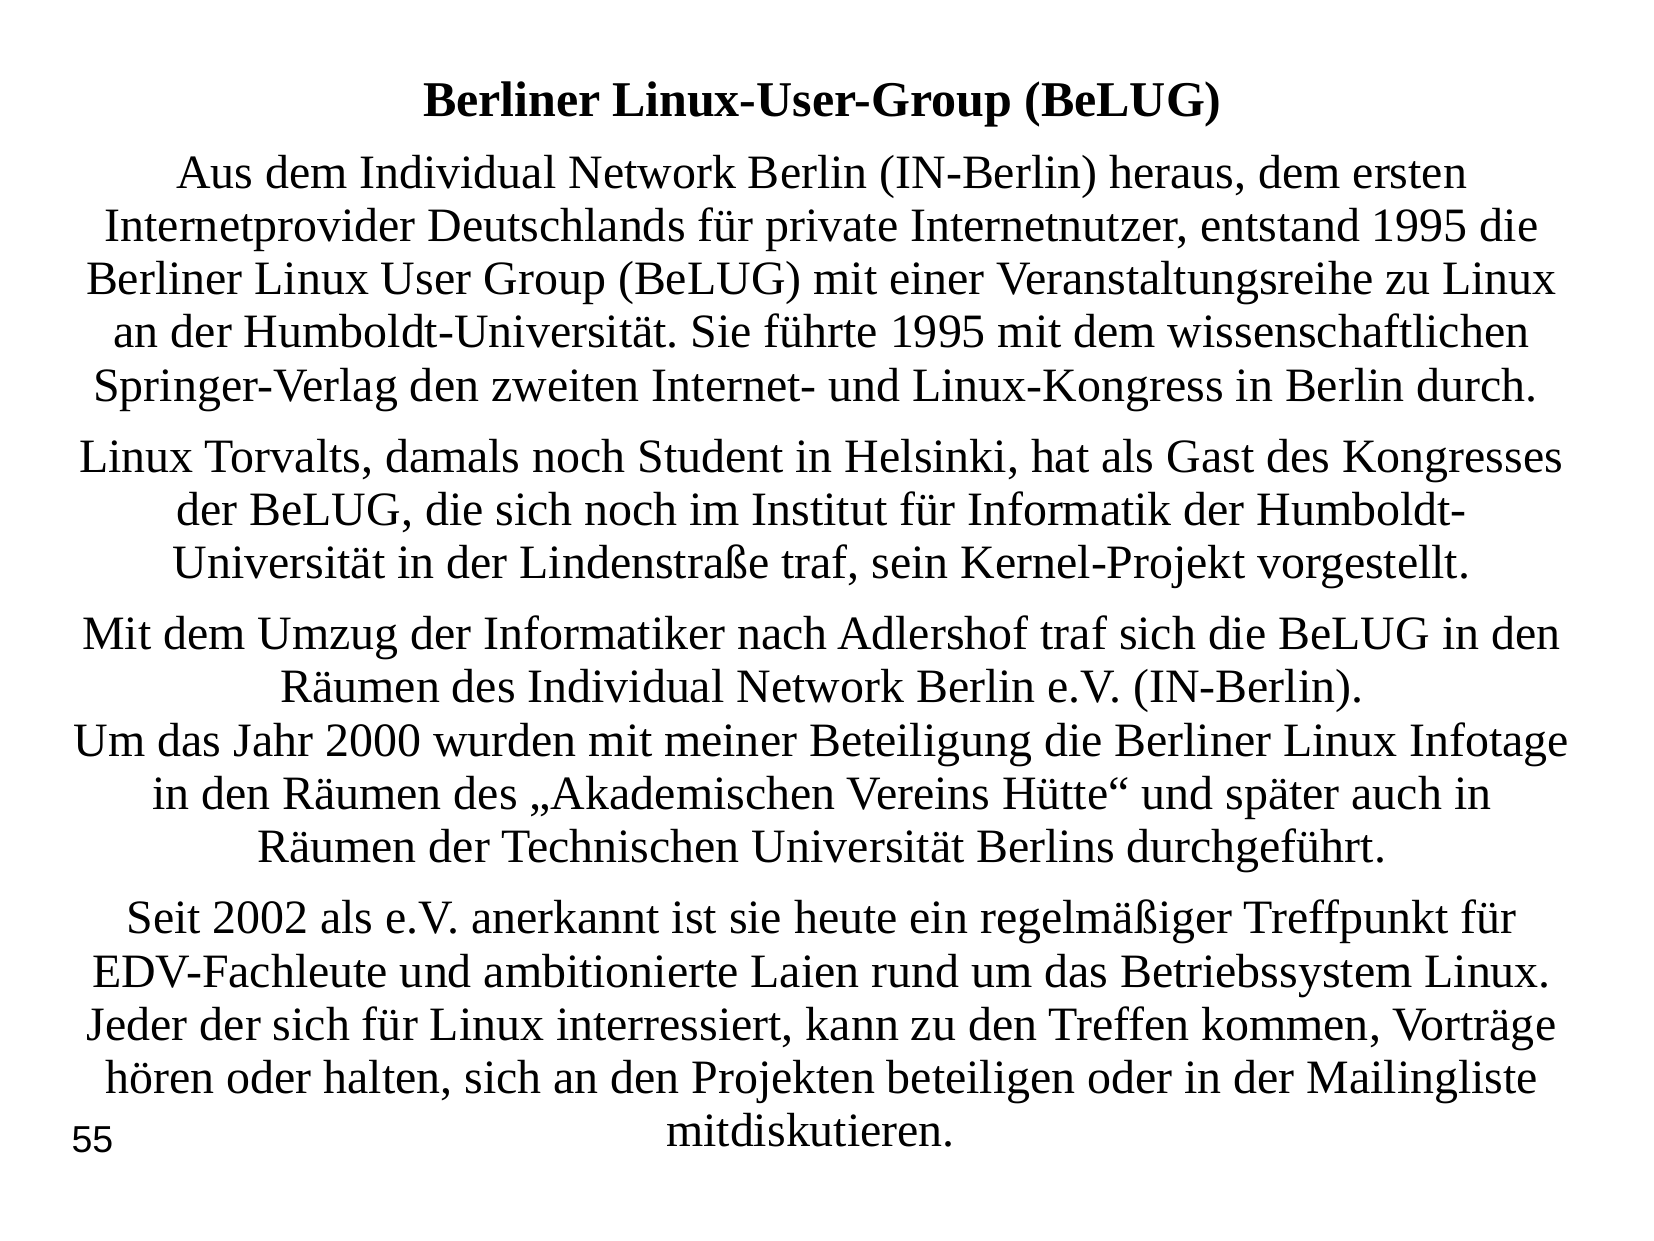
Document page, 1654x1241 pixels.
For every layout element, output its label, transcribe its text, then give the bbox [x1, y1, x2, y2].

text_box <Nummer> [56, 1111, 274, 1182]
text_box Berliner Linux-User-Group (BeLUG) Aus dem Individual Network Berlin (IN-Berlin) heraus, dem ersten Internetprovider Deutschlands für private Internetnutzer, entstand 1995 die Berliner Linux User Group (BeLUG) mit einer Veranstaltungsreihe zu Linux an der Humboldt-Universität. Sie führte 1995 mit dem wissenschaftlichen Springer-Verlag den zweiten Internet- und Linux-Kongress in Berlin durch. Linux Torvalts, damals noch Student in Helsinki, hat als Gast des Kongresses der BeLUG, die sich noch im Institut für Informatik der Humboldt-Universität in der Lindenstraße traf, sein Kernel-Projekt vorgestellt. Mit dem Umzug der Informatiker nach Adlershof traf sich die BeLUG in den Räumen des Individual Network Berlin e.V. (IN-Berlin). Um das Jahr 2000 wurden mit meiner Beteiligung die Berliner Linux Infotage in den Räumen des „Akademischen Vereins Hütte“ und später auch in Räumen der Technischen Universität Berlins durchgeführt. Seit 2002 als e.V. anerkannt ist sie heute ein regelmäßiger Treffpunkt für EDV-Fachleute und ambitionierte Laien rund um das Betriebssystem Linux. Jeder der sich für Linux interressiert, kann zu den Treffen kommen, Vorträge hören oder halten, sich an den Projekten beteiligen oder in der Mailingliste mitdiskutieren. [59, 64, 1595, 1165]
